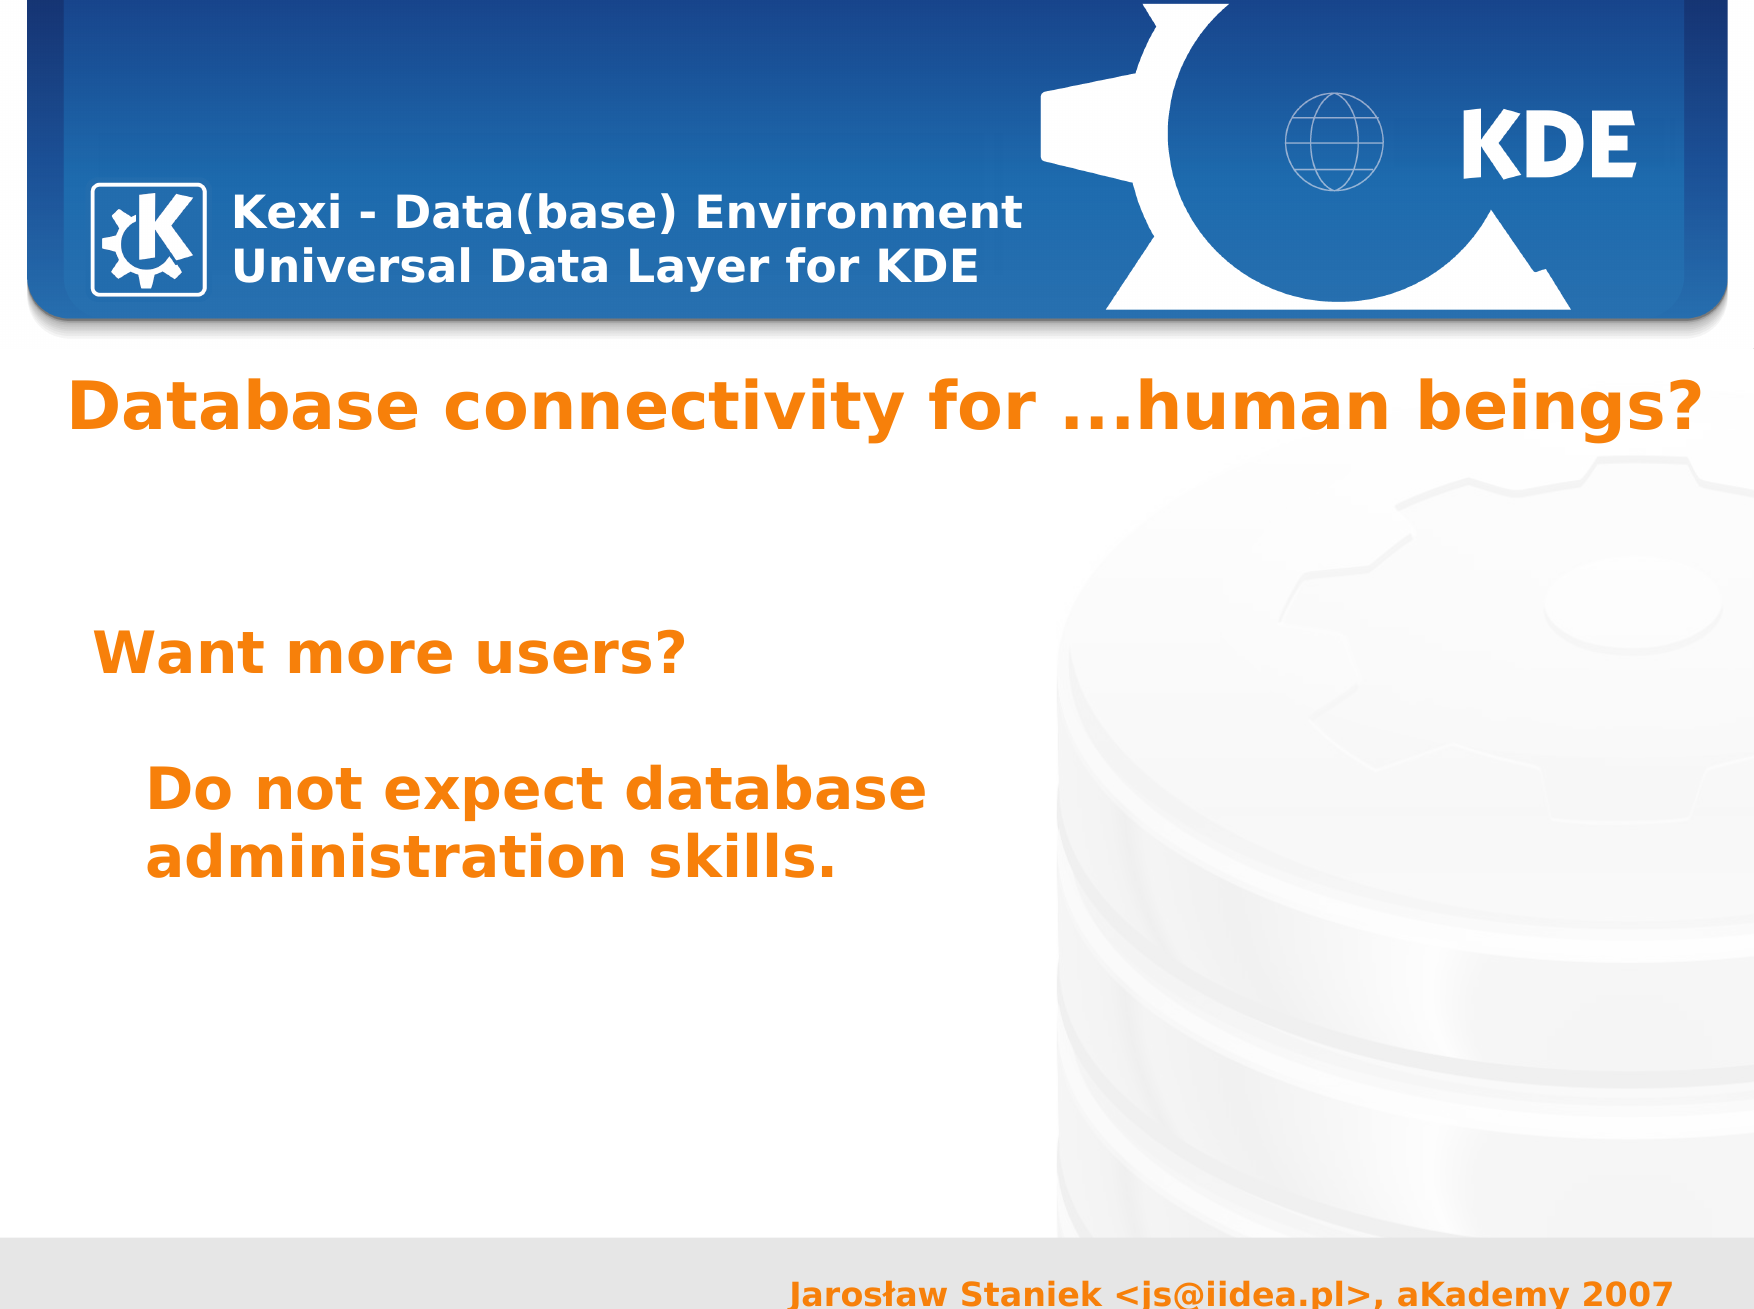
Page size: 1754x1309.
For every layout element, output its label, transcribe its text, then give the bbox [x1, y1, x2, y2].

picture [0, 0, 1754, 349]
list Want more users? Do not expect database administration skills. [75, 620, 1654, 1148]
title Database connectivity for ...human beings? [41, 369, 1731, 445]
